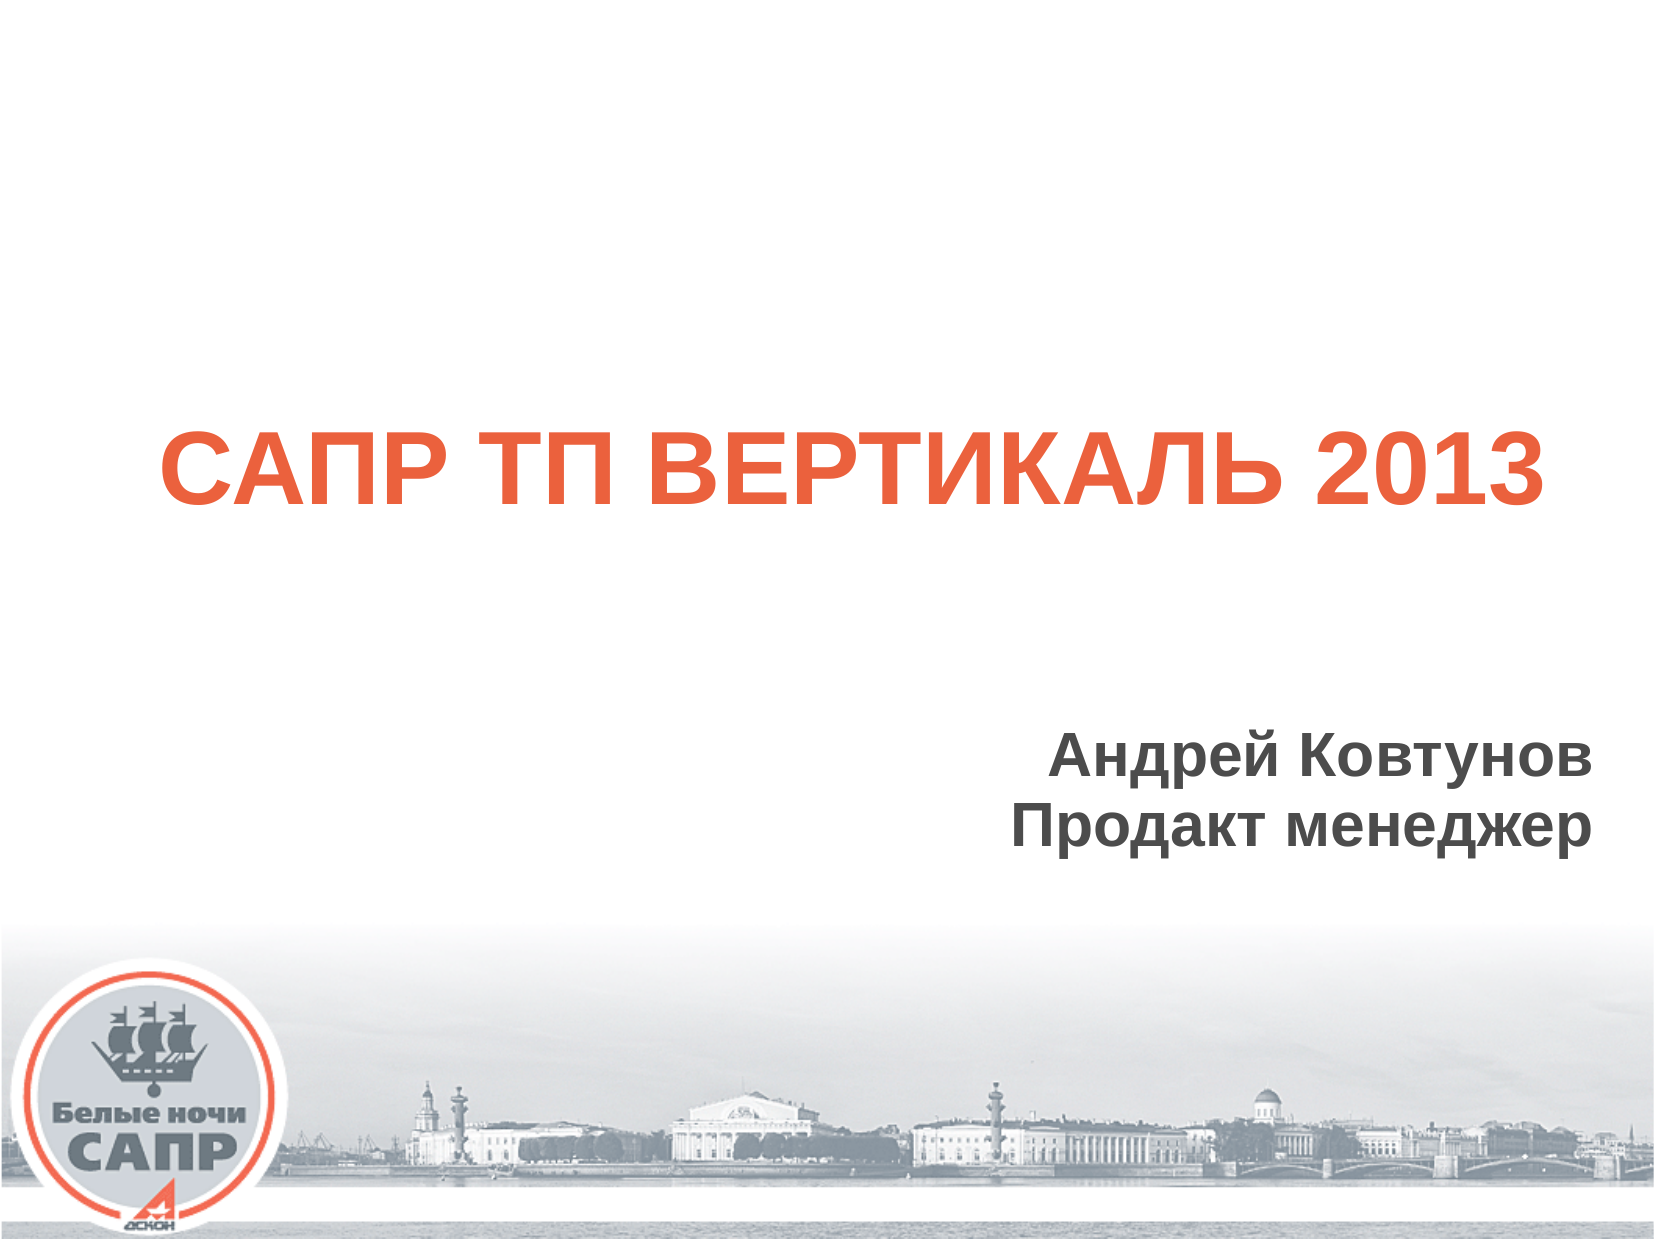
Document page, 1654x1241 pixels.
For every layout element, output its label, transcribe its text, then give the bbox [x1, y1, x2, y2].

title САПР ТП ВЕРТИКАЛЬ 2013 [88, 348, 1577, 705]
subtitle Андрей Ковтунов Продакт менеджер [519, 693, 1595, 886]
text_box [442, 1151, 1477, 1223]
picture [1, 0, 1654, 1239]
